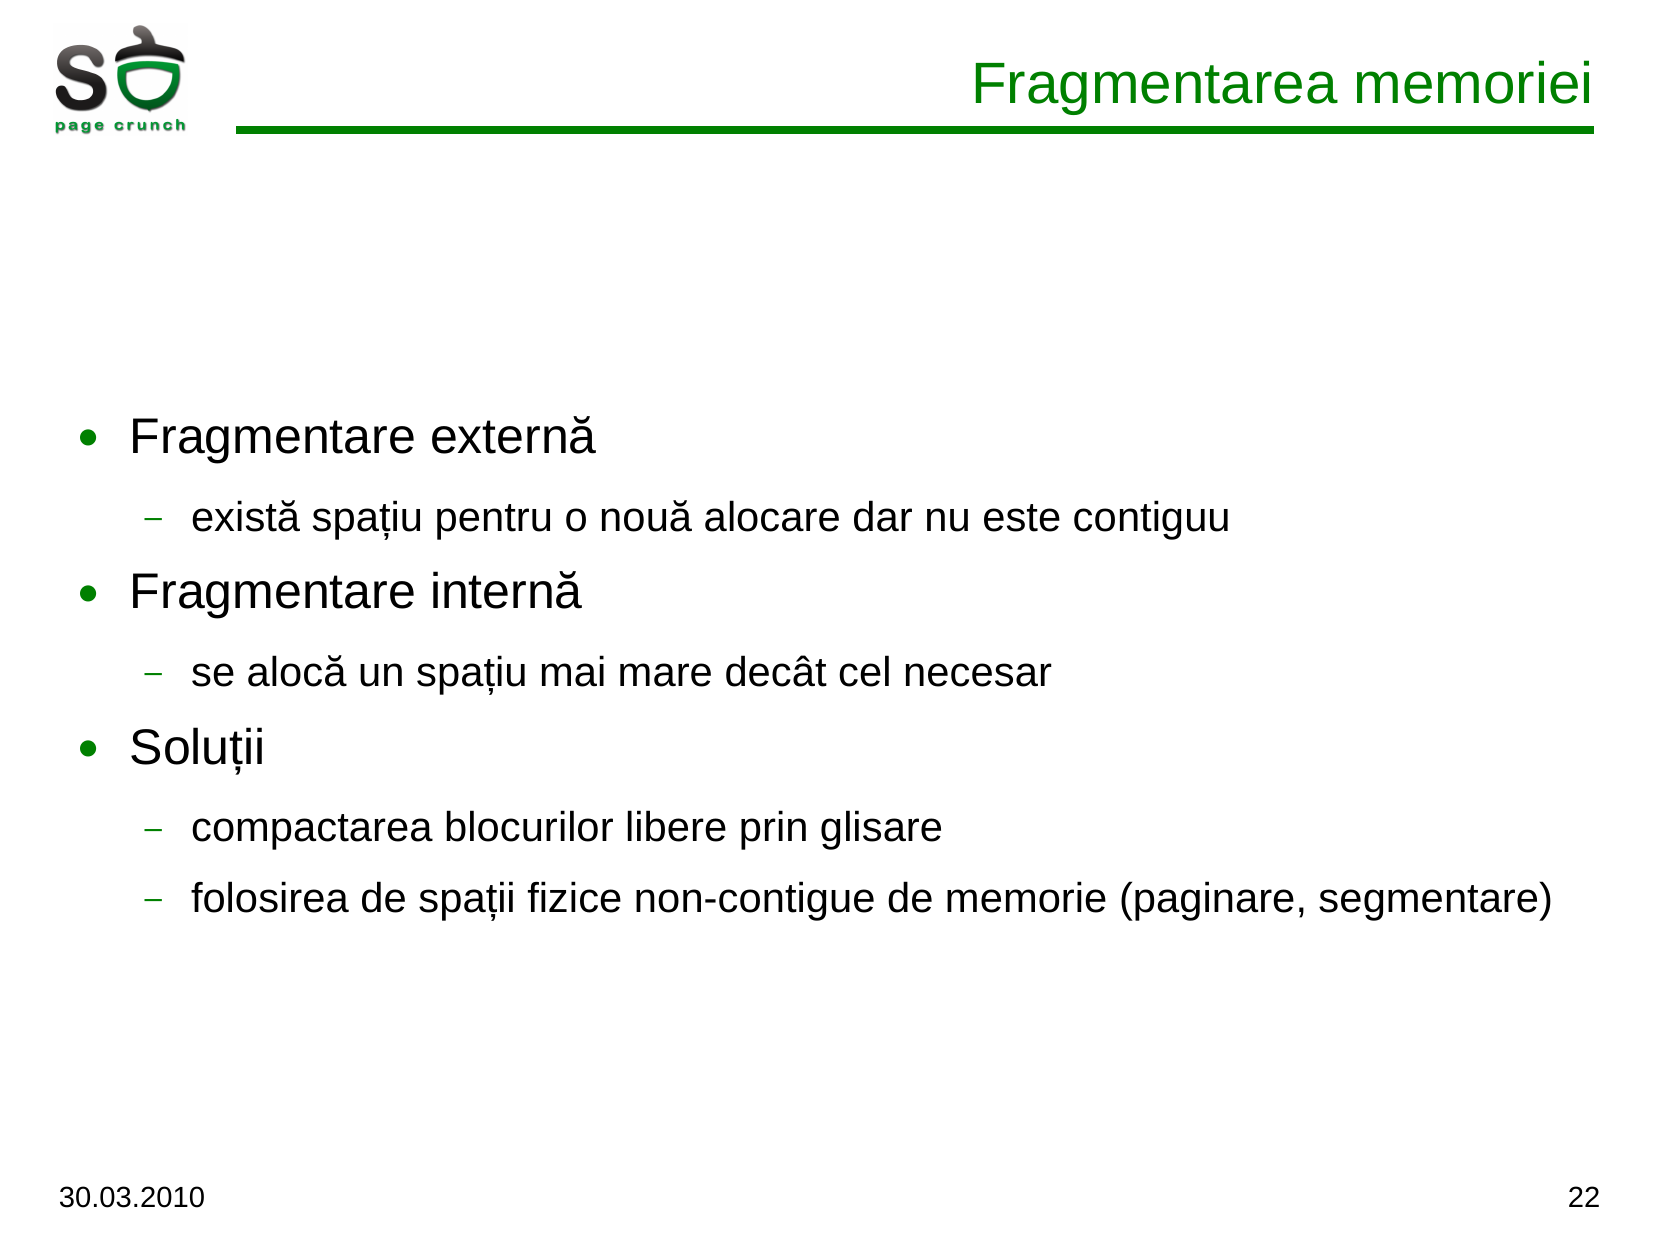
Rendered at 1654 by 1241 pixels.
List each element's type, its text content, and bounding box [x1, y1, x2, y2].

title Fragmentarea memoriei [236, 49, 1595, 119]
list Fragmentare externă există spațiu pentru o nouă alocare dar nu este contiguu Fragmentare internă se alocă un spațiu mai mare decât cel necesar Soluții compactarea blocurilor libere prin glisare folosirea de spații fizice non-contigue de memorie (paginare, segmentare) [59, 177, 1595, 1152]
picture [53, 23, 188, 136]
